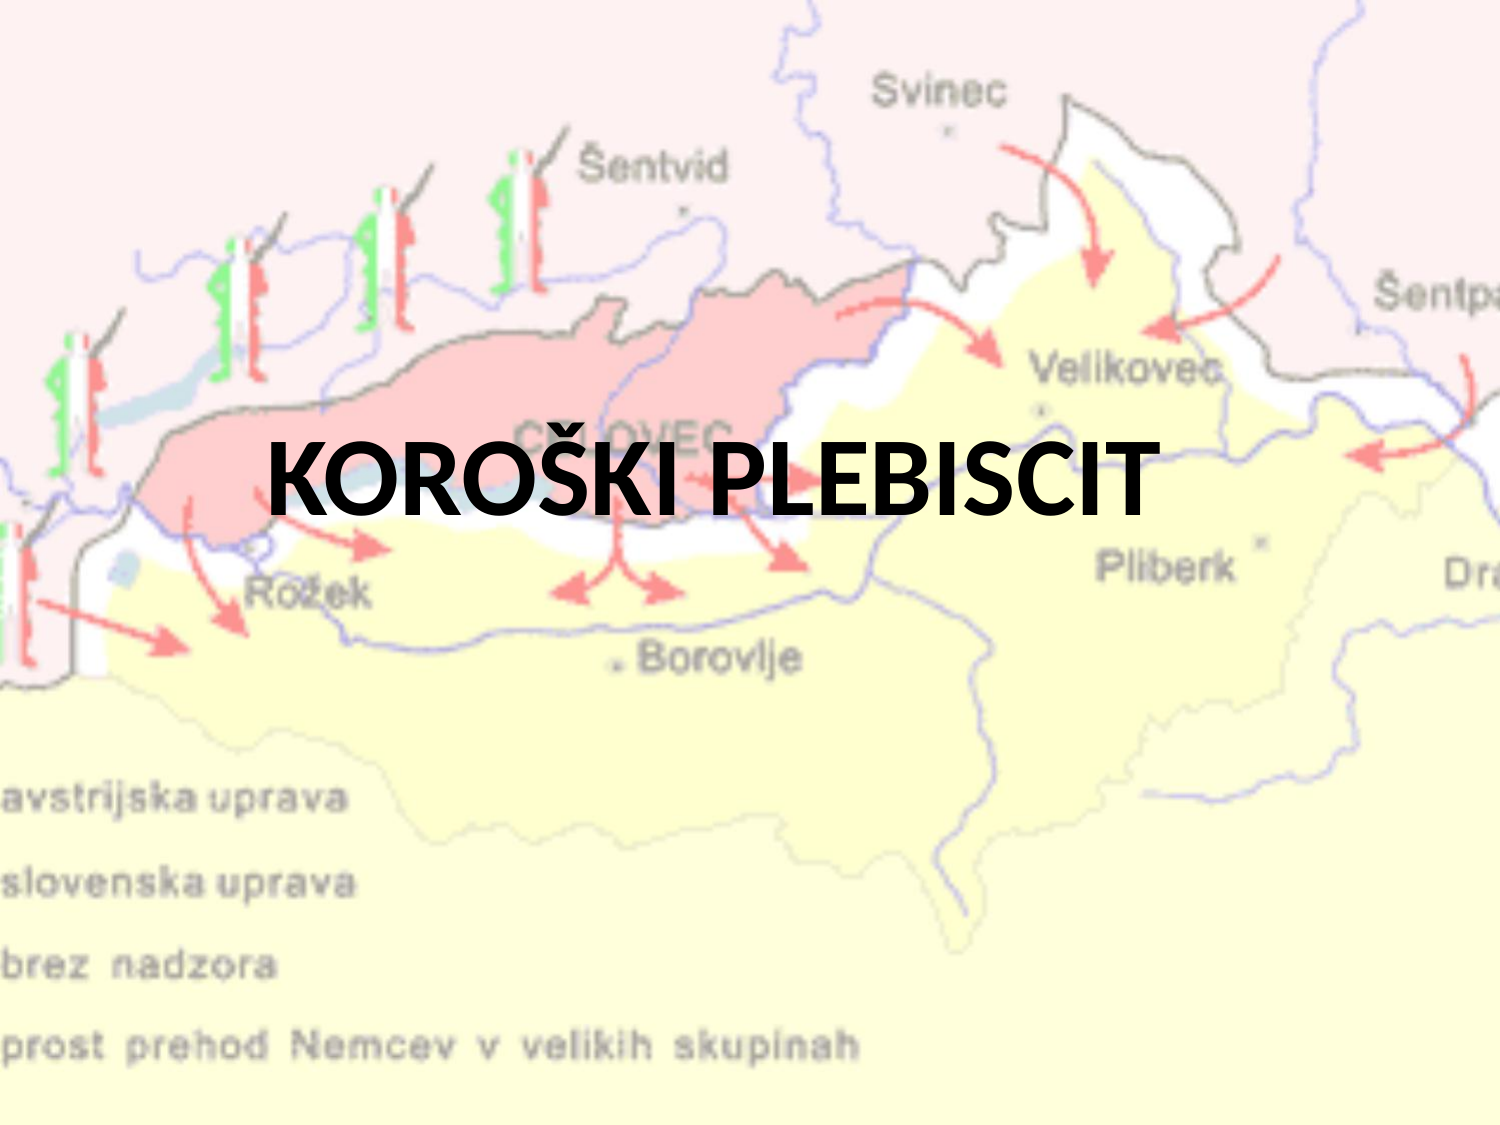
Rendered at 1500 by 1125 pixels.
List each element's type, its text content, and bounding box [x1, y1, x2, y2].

title KOROŠKI PLEBISCIT [76, 350, 1352, 592]
picture [0, 0, 1500, 1125]
